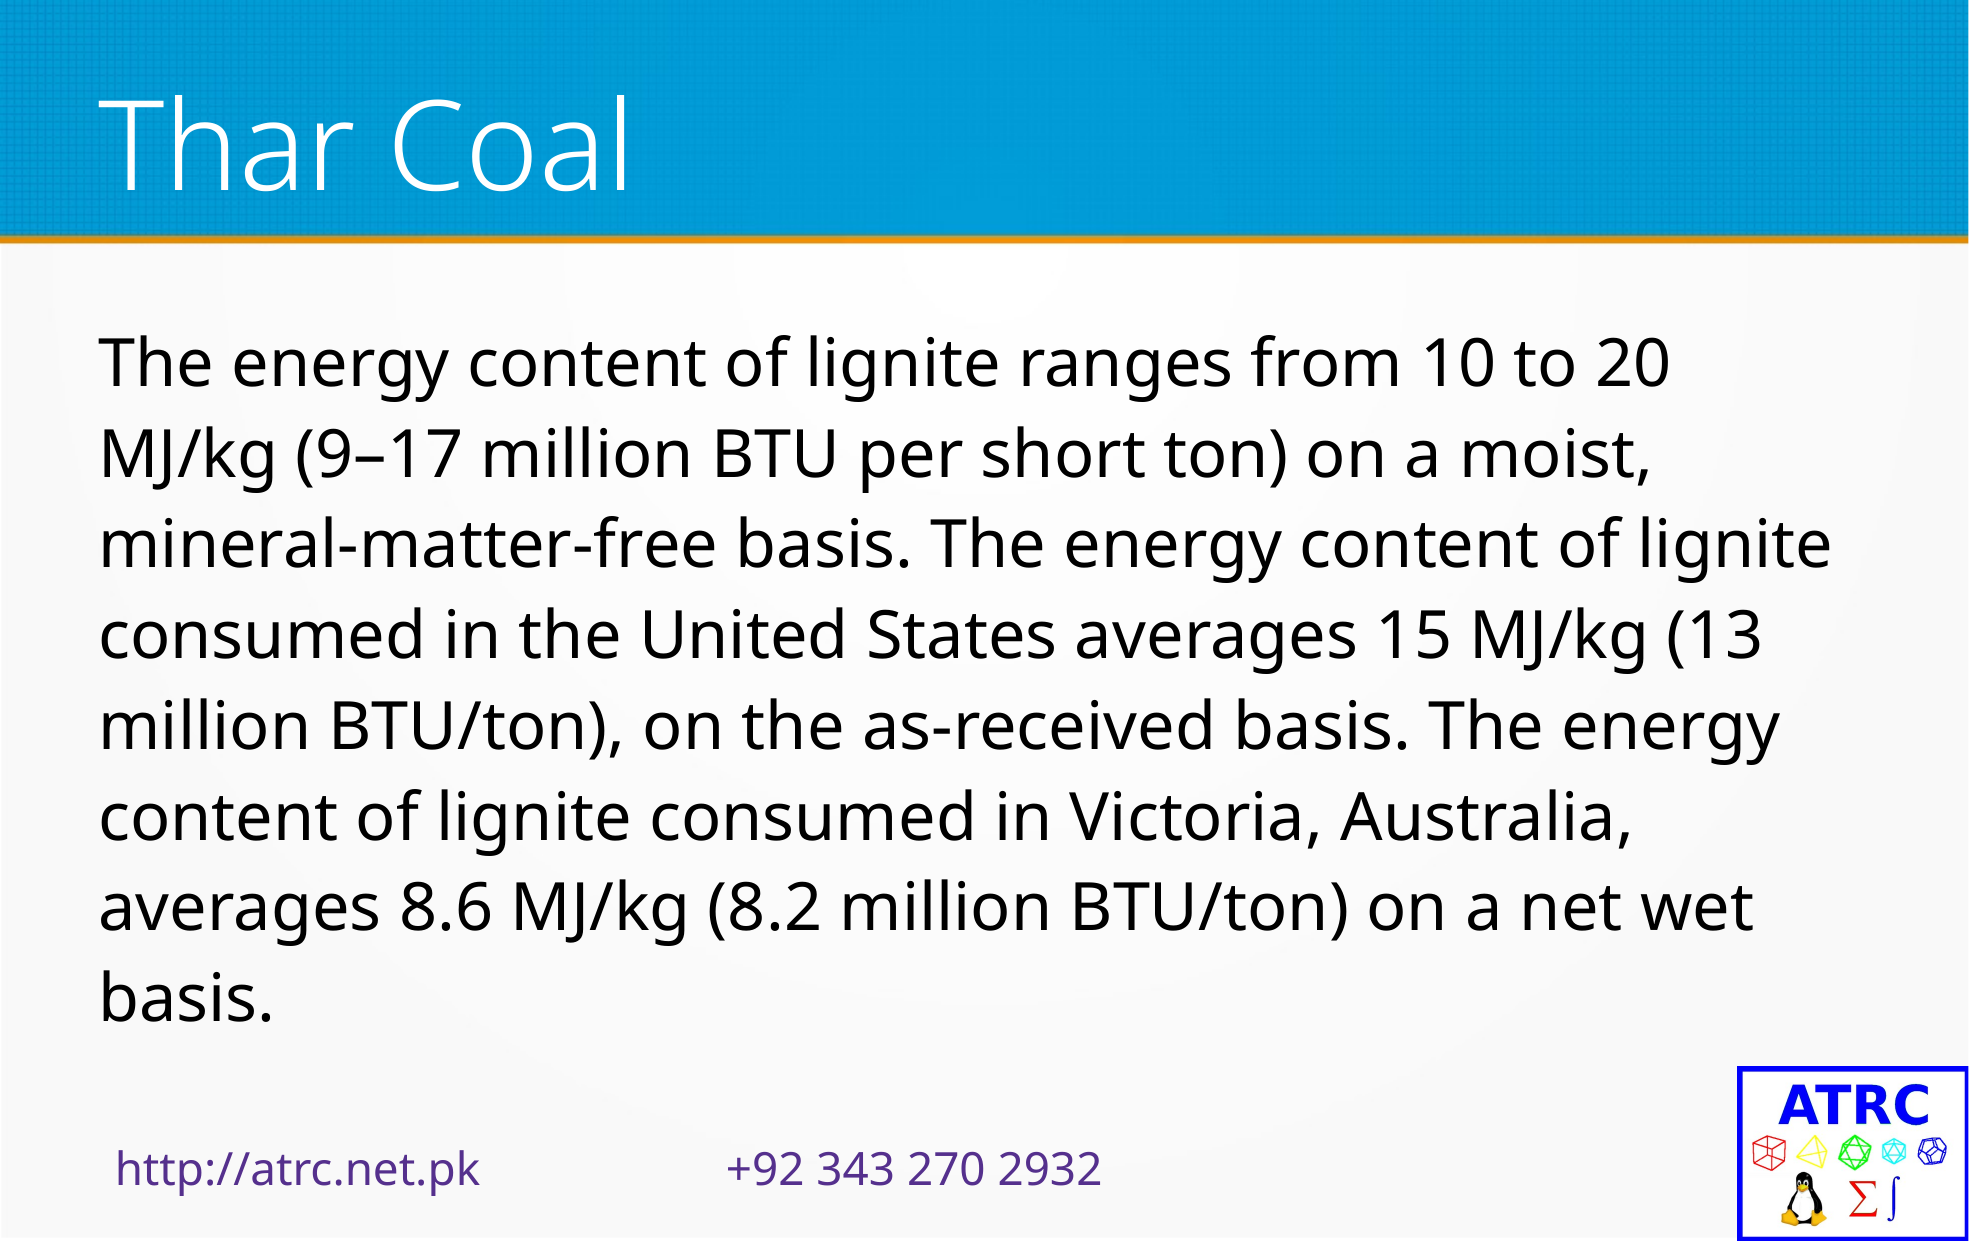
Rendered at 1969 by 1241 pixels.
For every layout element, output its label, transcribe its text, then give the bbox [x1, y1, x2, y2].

title Thar Coal [98, 19, 1870, 227]
picture [0, 233, 1969, 1241]
list The energy content of lignite ranges from 10 to 20 MJ/kg (9–17 million BTU per short ton) on a moist, mineral-matter-free basis. The energy content of lignite consumed in the United States averages 15 MJ/kg (13 million BTU/ton), on the as-received basis. The energy content of lignite consumed in Victoria, Australia, averages 8.6 MJ/kg (8.2 million BTU/ton) on a net wet basis. [98, 315, 1861, 1081]
